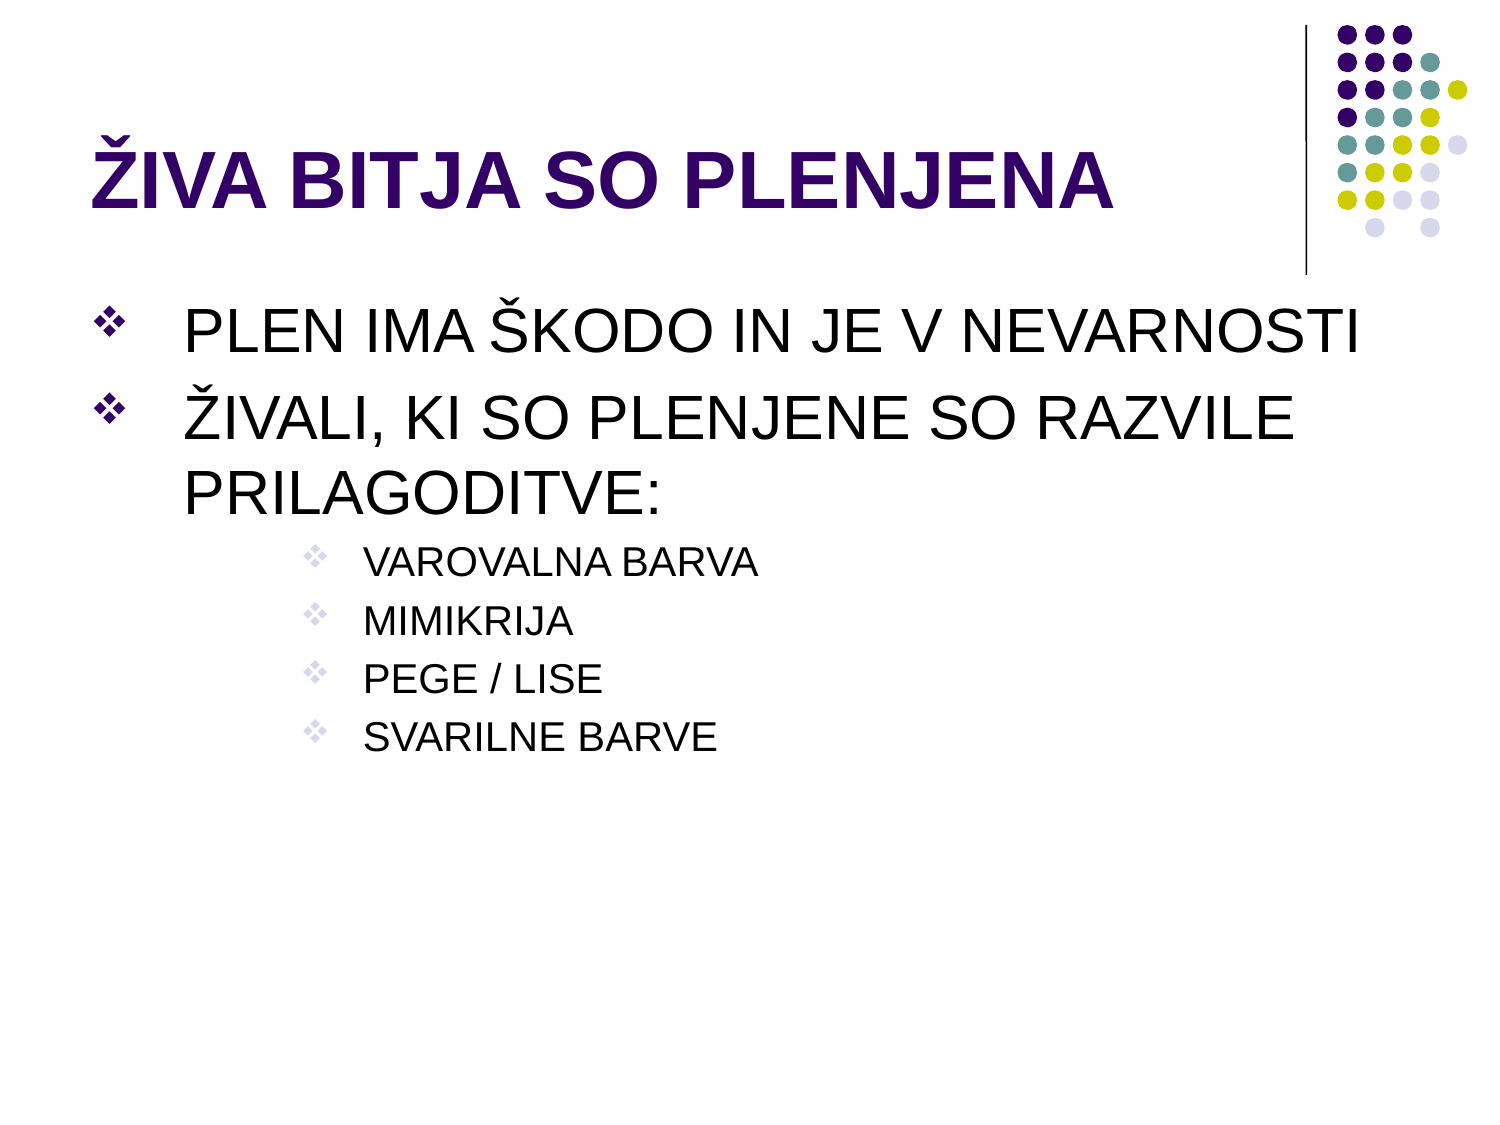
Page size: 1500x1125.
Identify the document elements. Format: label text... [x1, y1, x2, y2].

list PLEN IMA ŠKODO IN JE V NEVARNOSTI ŽIVALI, KI SO PLENJENE SO RAZVILE PRILAGODITVE: VAROVALNA BARVA MIMIKRIJA PEGE / LISE SVARILNE BARVE [75, 282, 1425, 1006]
title ŽIVA BITJA SO PLENJENA [75, 20, 1313, 233]
